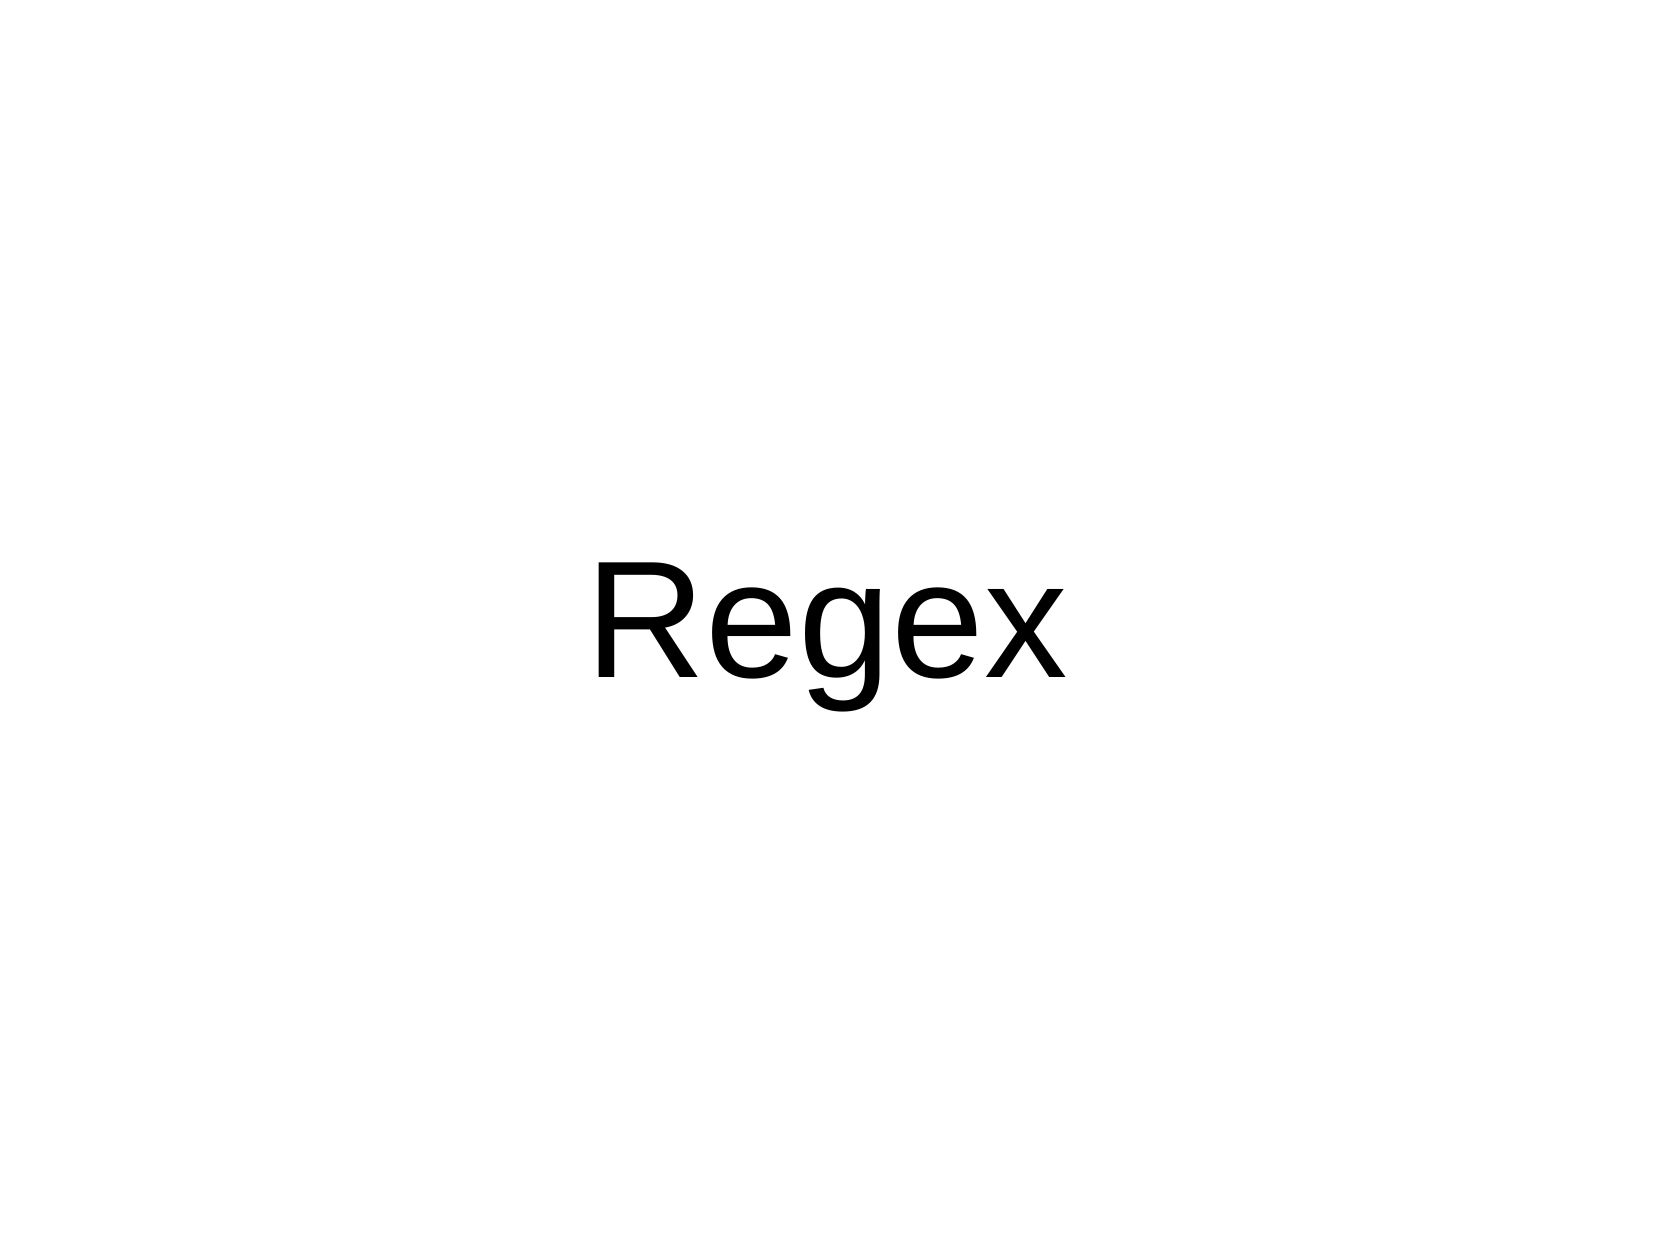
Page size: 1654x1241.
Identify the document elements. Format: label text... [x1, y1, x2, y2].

title Regex [0, 516, 1654, 724]
